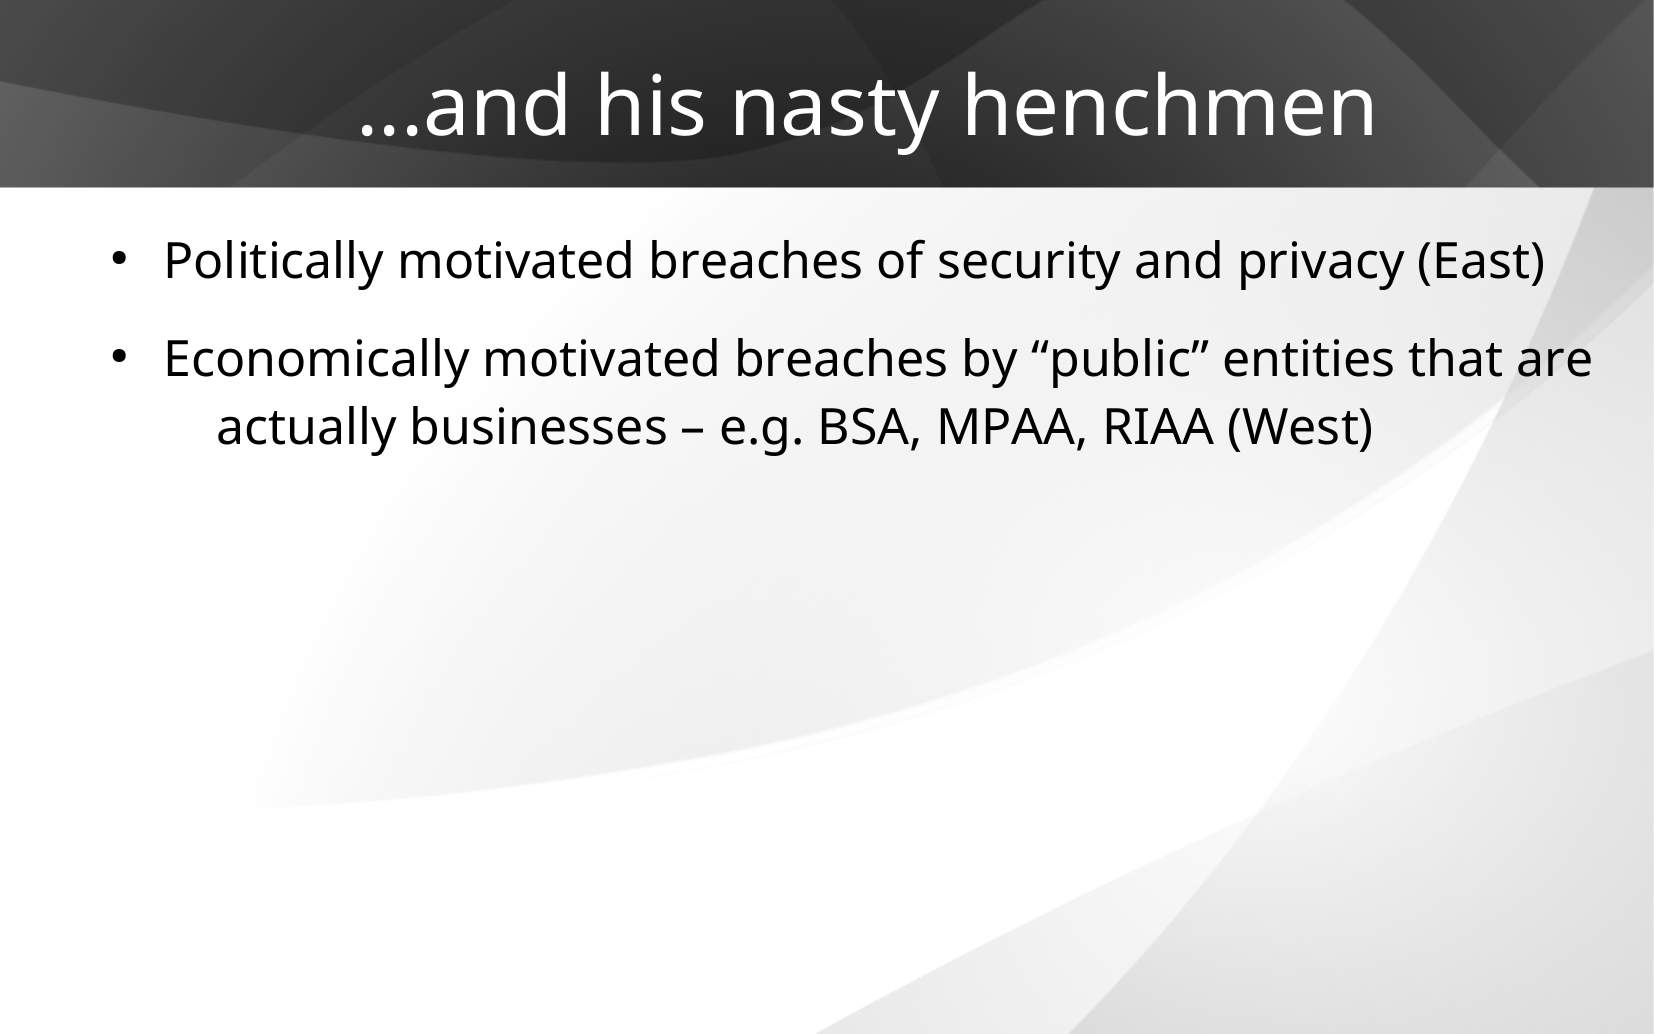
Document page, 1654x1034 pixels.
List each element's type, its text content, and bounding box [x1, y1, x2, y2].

list Politically motivated breaches of security and privacy (East) Economically motivated breaches by “public” entities that are actually businesses – e.g. BSA, MPAA, RIAA (West) [75, 225, 1613, 1013]
picture [0, 0, 1654, 1034]
title ...and his nasty henchmen [124, 0, 1613, 208]
